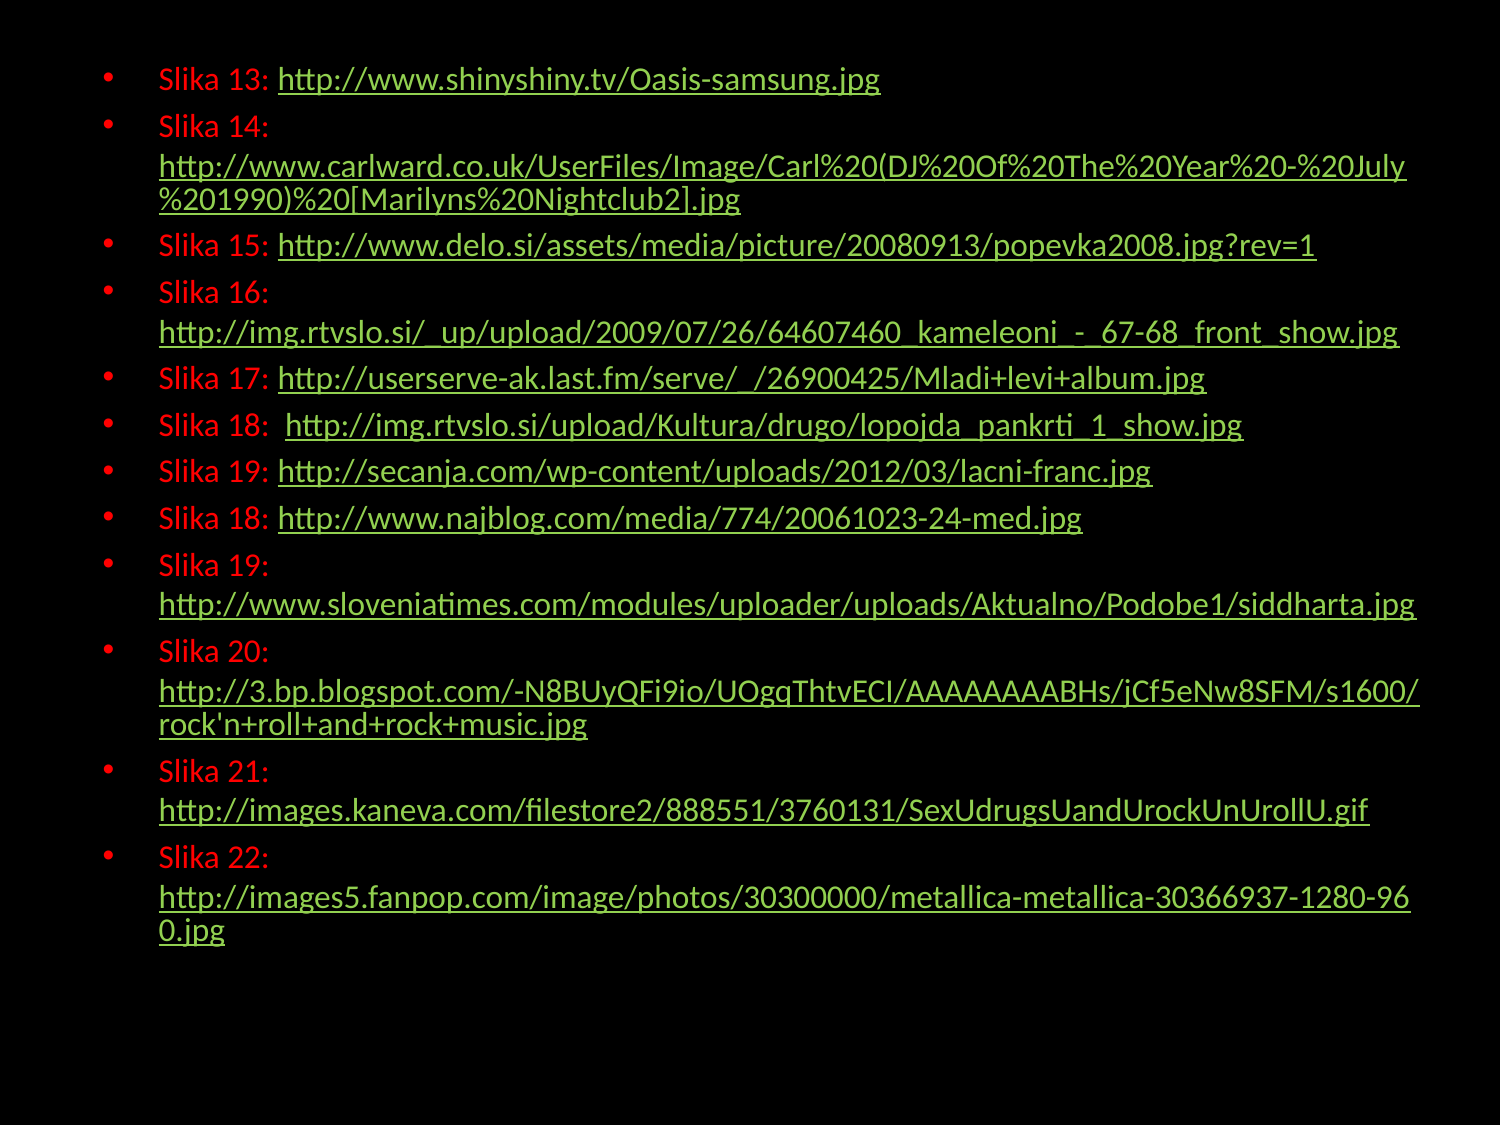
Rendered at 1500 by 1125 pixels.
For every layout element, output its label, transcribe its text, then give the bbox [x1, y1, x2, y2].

list Slika 13: http://www.shinyshiny.tv/Oasis-samsung.jpg Slika 14: http://www.carlward.co.uk/UserFiles/Image/Carl%20(DJ%20Of%20The%20Year%20-%20July%201990)%20[Marilyns%20Nightclub2].jpg Slika 15: http://www.delo.si/assets/media/picture/20080913/popevka2008.jpg?rev=1 Slika 16: http://img.rtvslo.si/_up/upload/2009/07/26/64607460_kameleoni_-_67-68_front_show.jpg Slika 17: http://userserve-ak.last.fm/serve/_/26900425/Mladi+levi+album.jpg Slika 18: http://img.rtvslo.si/upload/Kultura/drugo/lopojda_pankrti_1_show.jpg Slika 19: http://secanja.com/wp-content/uploads/2012/03/lacni-franc.jpg Slika 18: http://www.najblog.com/media/774/20061023-24-med.jpg Slika 19: http://www.sloveniatimes.com/modules/uploader/uploads/Aktualno/Podobe1/siddharta.jpg Slika 20: http://3.bp.blogspot.com/-N8BUyQFi9io/UOgqThtvECI/AAAAAAAABHs/jCf5eNw8SFM/s1600/rock'n+roll+and+rock+music.jpg Slika 21: http://images.kaneva.com/filestore2/888551/3760131/SexUdrugsUandUrockUnUrollU.gif Slika 22: http://images5.fanpop.com/image/photos/30300000/metallica-metallica-30366937-1280-960.jpg [87, 50, 1438, 1055]
